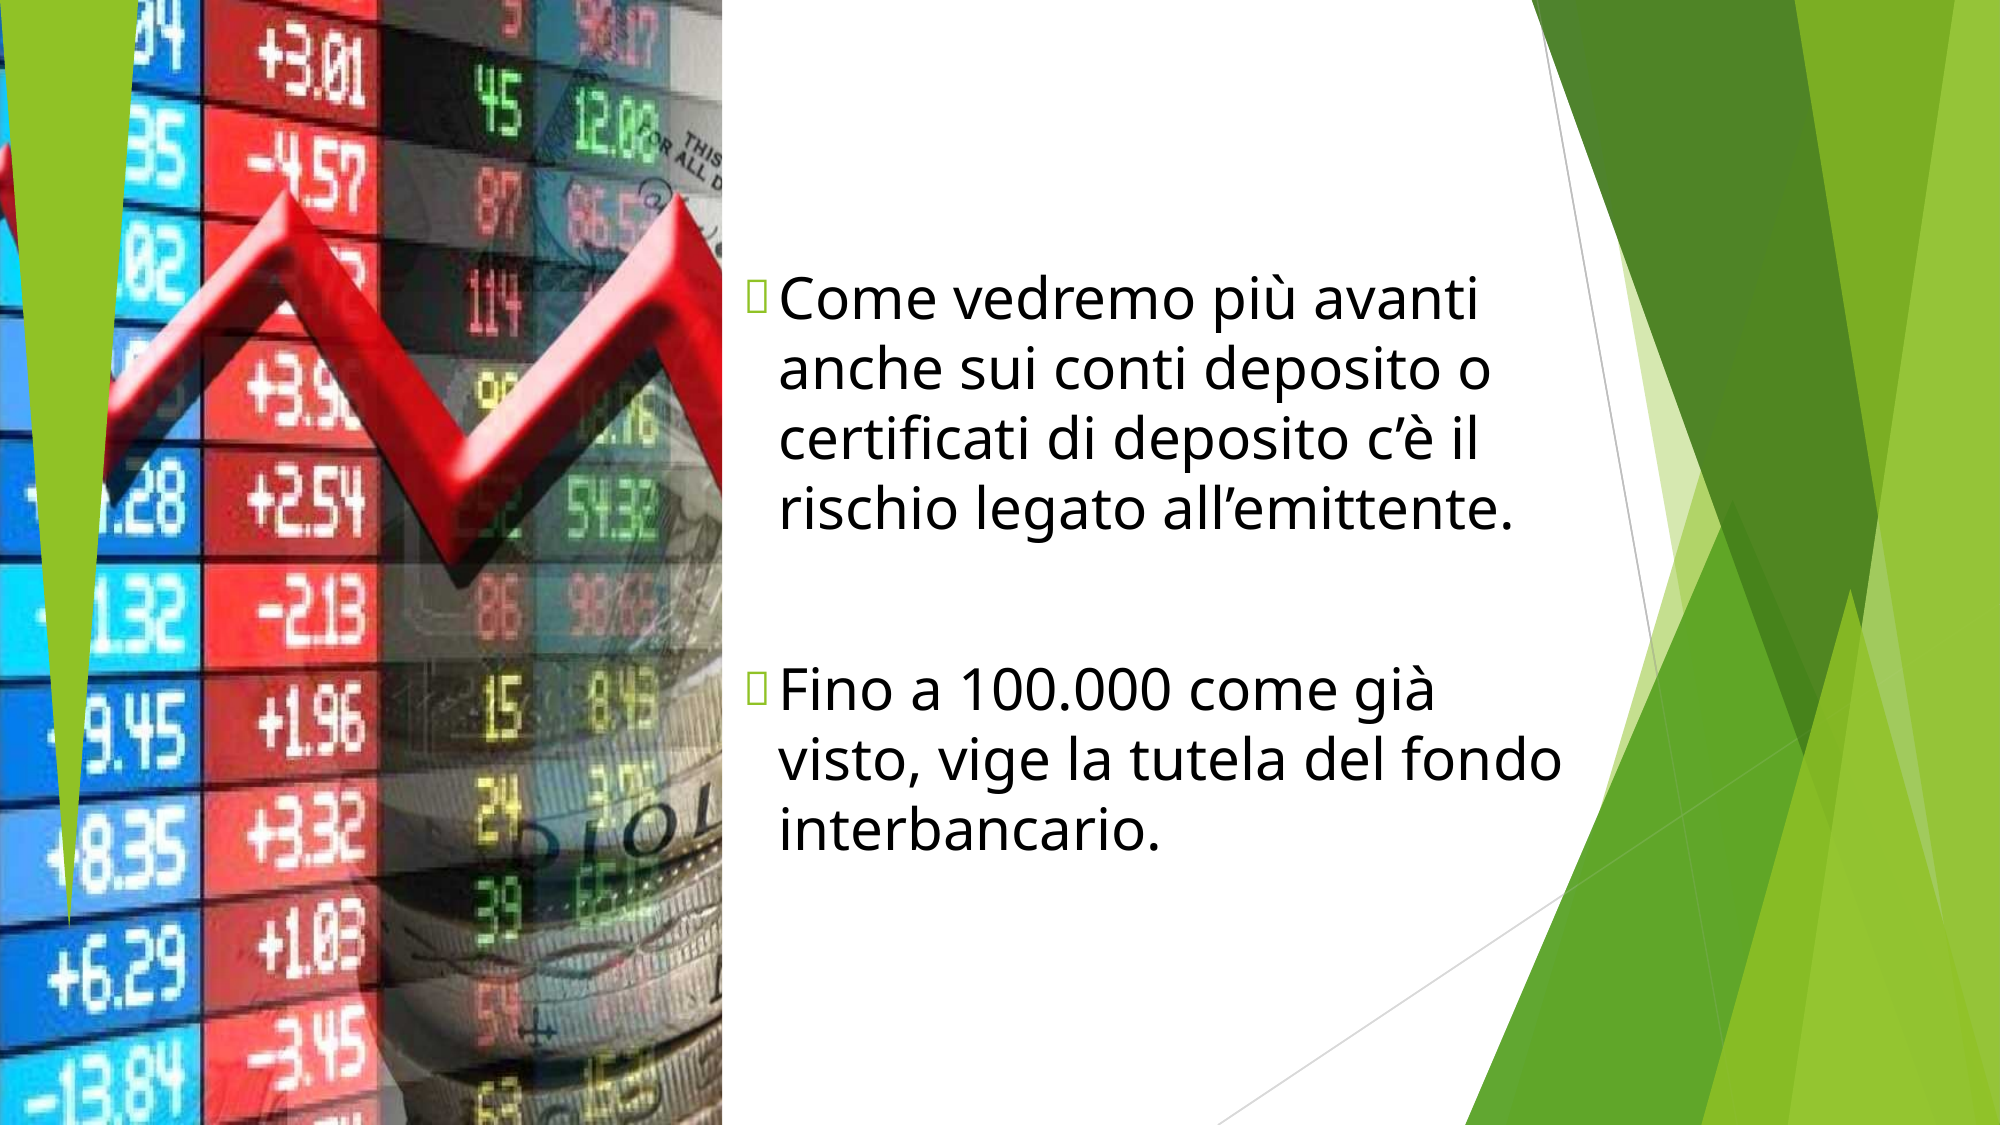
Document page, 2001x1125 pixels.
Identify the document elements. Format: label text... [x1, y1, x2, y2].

text_box [0, 0, 139, 930]
text_box Come vedremo più avanti anche sui conti deposito o certificati di deposito c’è il rischio legato all’emittente. Fino a 100.000 come già visto, vige la tutela del fondo interbancario. [728, 253, 1611, 1109]
picture [0, 0, 723, 1125]
text_box [1465, 0, 2000, 1125]
